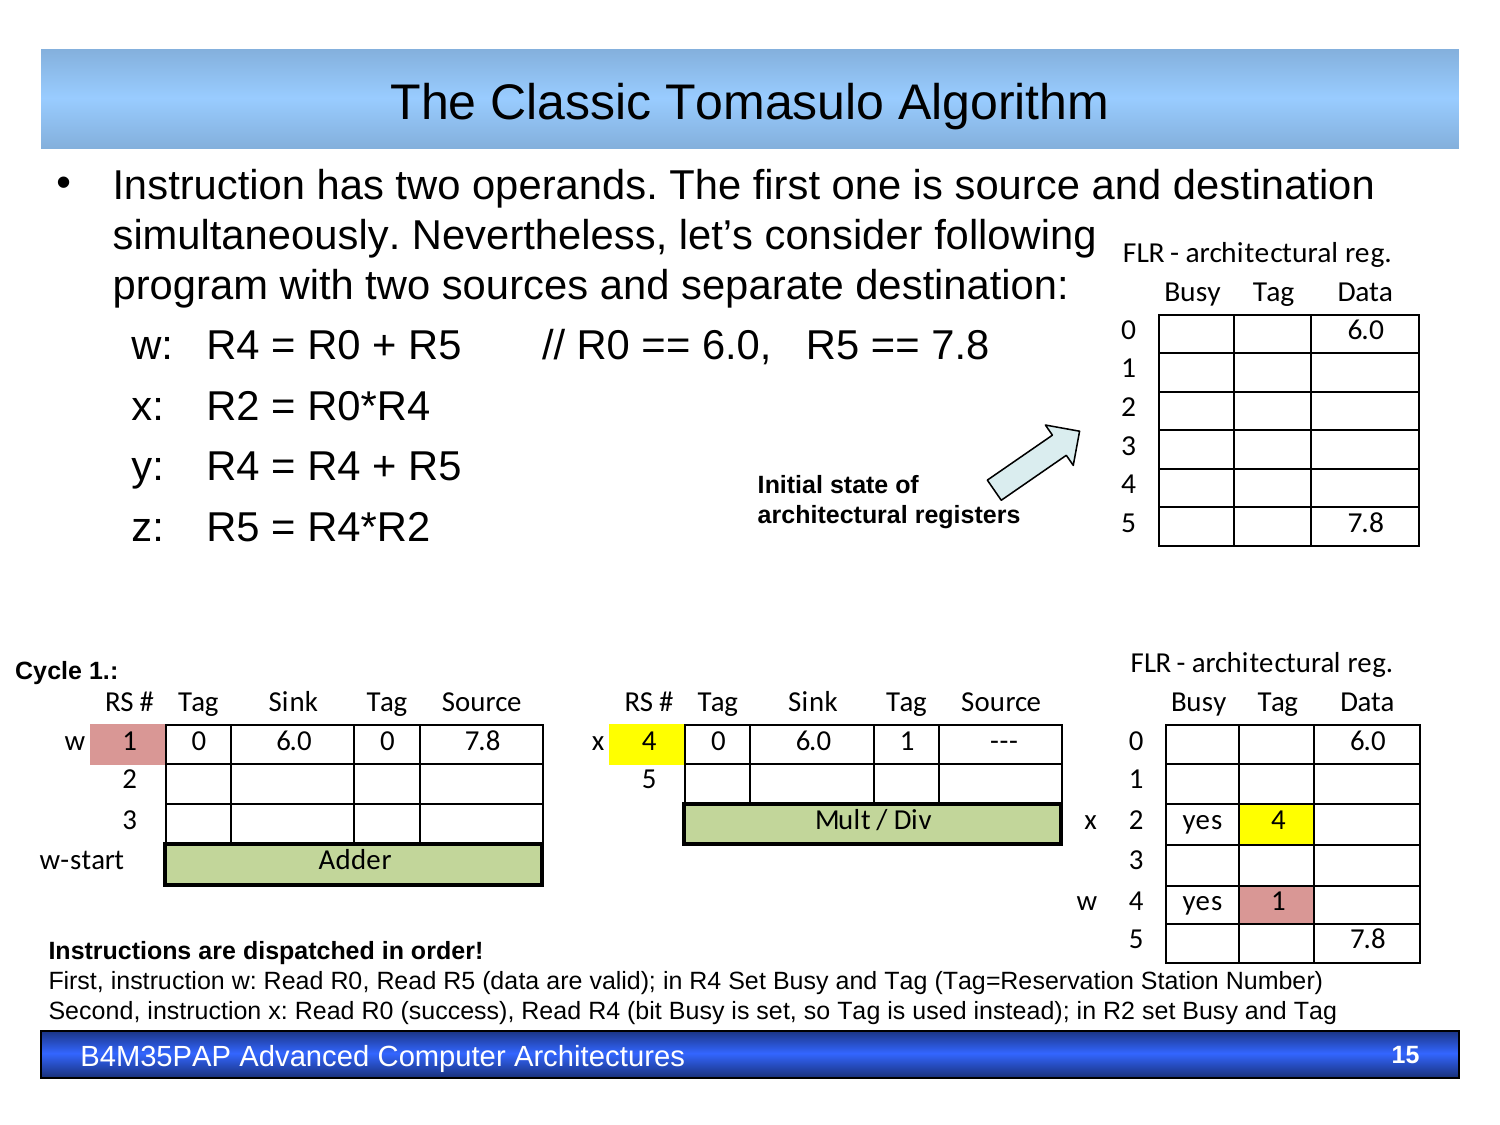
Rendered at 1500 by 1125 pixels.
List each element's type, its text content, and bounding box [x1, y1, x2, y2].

picture [1093, 236, 1454, 586]
list Instruction has two operands. The first one is source and destination simultaneously. Nevertheless, let’s consider following program with two sources and separate destination: w: R4 = R0 + R5 // R0 == 6.0, R5 == 7.8 x: R2 = R0*R4 y: R4 = R4 + R5 z: R5 = R4*R2 [41, 149, 1454, 605]
title The Classic Tomasulo Algorithm [41, 49, 1459, 149]
picture [33, 647, 1454, 926]
text_box Cycle 1.: [0, 647, 134, 693]
text_box Initial state of architectural registers [742, 460, 1059, 536]
text_box [987, 425, 1080, 501]
text_box Instructions are dispatched in order! First, instruction w: Read R0, Read R5 (data are valid); in R4 Set Busy and Tag (Tag=Reservation Station Number) Second, instruction x: Read R0 (success), Read R4 (bit Busy is set, so Tag is used instead); in R2 set Busy and Tag [33, 926, 1500, 1033]
